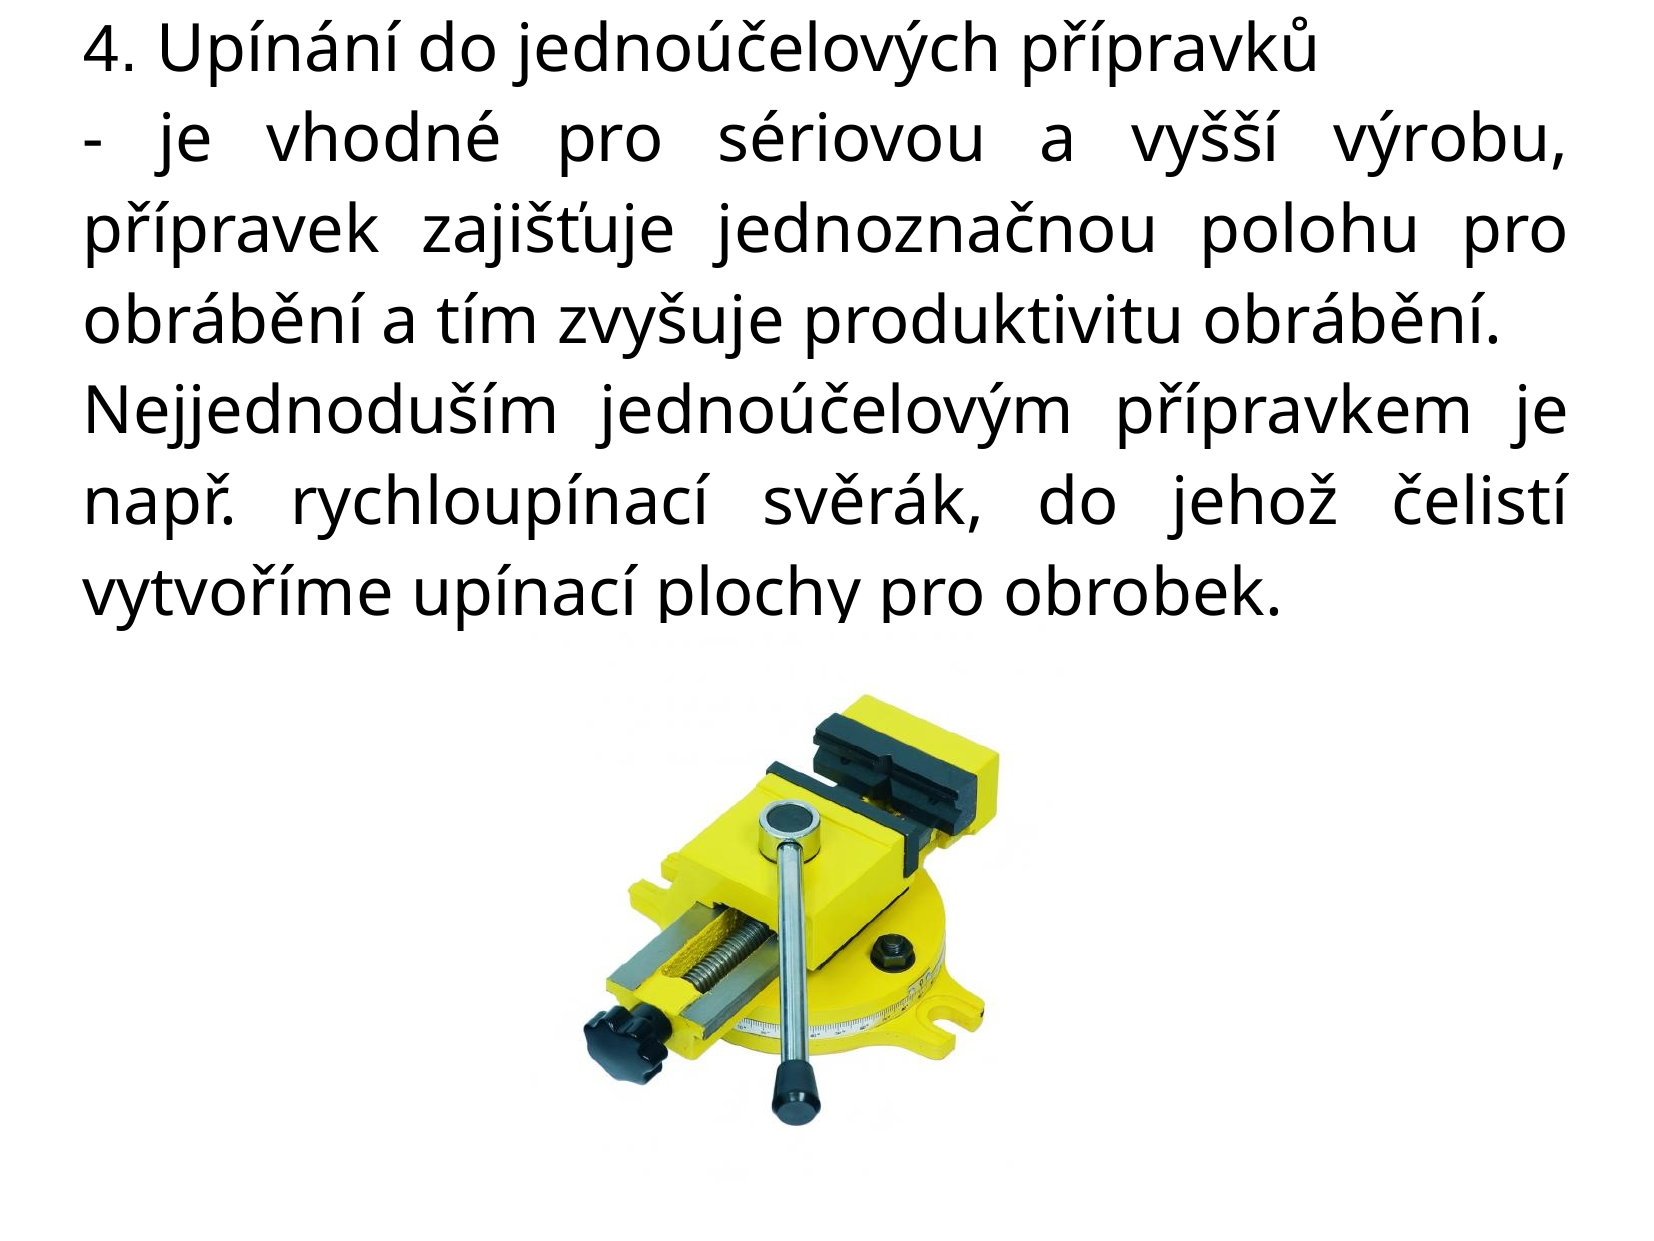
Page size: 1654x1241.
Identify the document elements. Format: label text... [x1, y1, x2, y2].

subtitle 4. Upínání do jednoúčelových přípravků - je vhodné pro sériovou a vyšší výrobu, přípravek zajišťuje jednoznačnou polohu pro obrábění a tím zvyšuje produktivitu obrábění. Nejjednoduším jednoúčelovým přípravkem je např. rychloupínací svěrák, do jehož čelistí vytvoříme upínací plochy pro obrobek. [82, 45, 1571, 1113]
picture [514, 623, 1063, 1182]
